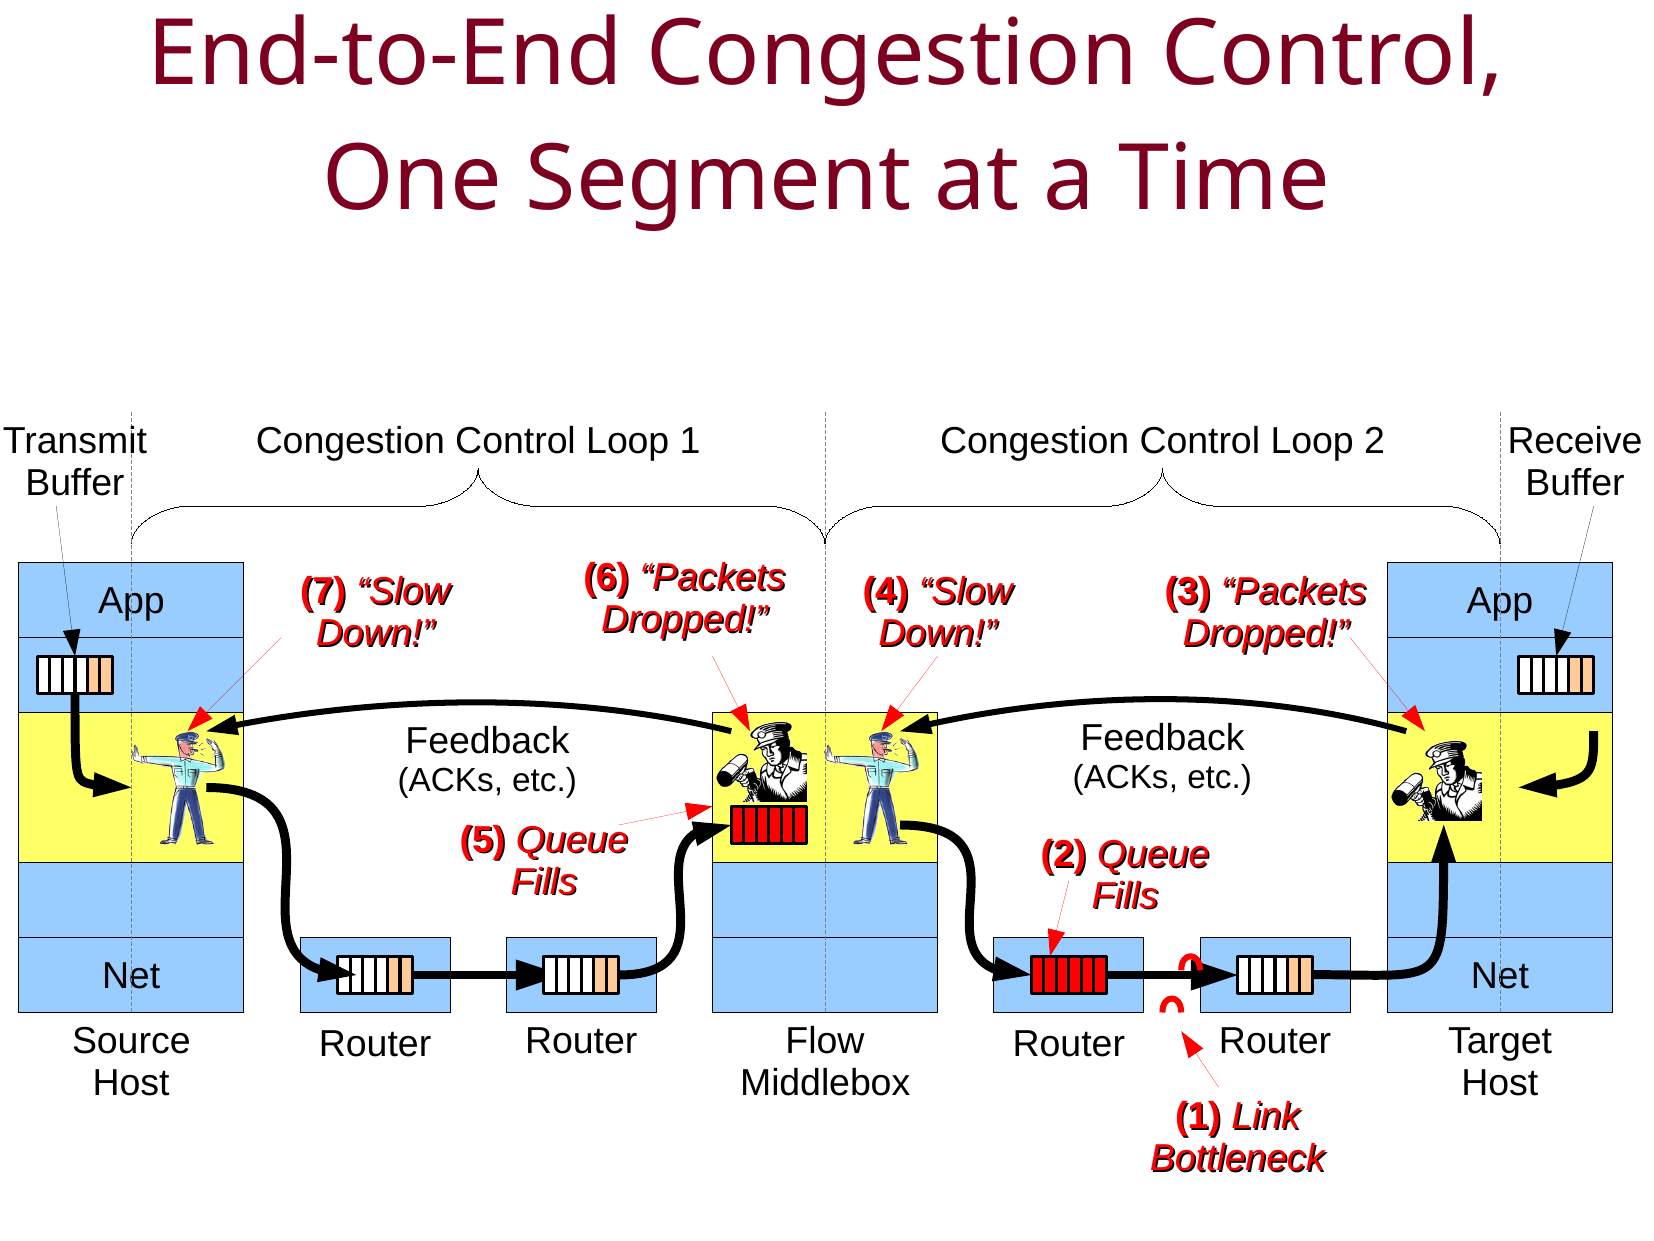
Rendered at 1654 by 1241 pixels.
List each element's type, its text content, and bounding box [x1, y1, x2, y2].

text_box [225, 727, 244, 787]
text_box (4) “Slow Down!” [825, 562, 1051, 671]
picture [131, 731, 225, 845]
text_box (1) Link Bottleneck [1106, 1087, 1369, 1196]
text_box Router [993, 1014, 1144, 1072]
text_box App [1564, 562, 1613, 638]
text_box (5) Queue Fills [412, 810, 676, 919]
text_box (2) Queue Fills [993, 825, 1257, 933]
text_box Router [506, 1012, 657, 1070]
text_box Feedback (ACKs, etc.) [1050, 709, 1275, 804]
text_box [300, 937, 451, 1013]
text_box [883, 712, 938, 731]
text_box [712, 712, 938, 1013]
title End-to-End Congestion Control, One Segment at a Time [82, 6, 1571, 217]
text_box Transmit Buffer [0, 412, 188, 512]
text_box Congestion Control Loop 1 [188, 412, 825, 488]
picture [1391, 731, 1482, 821]
text_box [919, 726, 938, 824]
picture [824, 731, 919, 845]
text_box App [18, 562, 71, 638]
text_box [18, 638, 244, 937]
text_box Source Host [18, 1012, 244, 1112]
text_box Flow Middlebox [712, 1013, 938, 1112]
text_box App [1407, 562, 1579, 638]
text_box [506, 937, 657, 1012]
text_box Router [300, 1014, 451, 1072]
text_box (7) “Slow Down!” [262, 562, 488, 671]
text_box Target Host [1387, 1013, 1613, 1112]
text_box (3) “Packets Dropped!” [1125, 562, 1407, 671]
text_box [712, 712, 716, 724]
picture [716, 712, 807, 802]
text_box Net [18, 937, 244, 1012]
text_box Congestion Control Loop 2 [825, 412, 1481, 488]
text_box Receive Buffer [1481, 412, 1654, 512]
text_box [1387, 638, 1613, 937]
text_box Net [1387, 937, 1613, 1013]
text_box [993, 937, 1144, 1013]
text_box Router [1200, 1013, 1351, 1070]
text_box App [64, 562, 244, 638]
text_box (6) “Packets Dropped!” [543, 548, 826, 657]
text_box [1387, 686, 1423, 731]
text_box Feedback (ACKs, etc.) [375, 712, 601, 807]
text_box [1200, 937, 1351, 1013]
text_box Net [1387, 937, 1436, 970]
